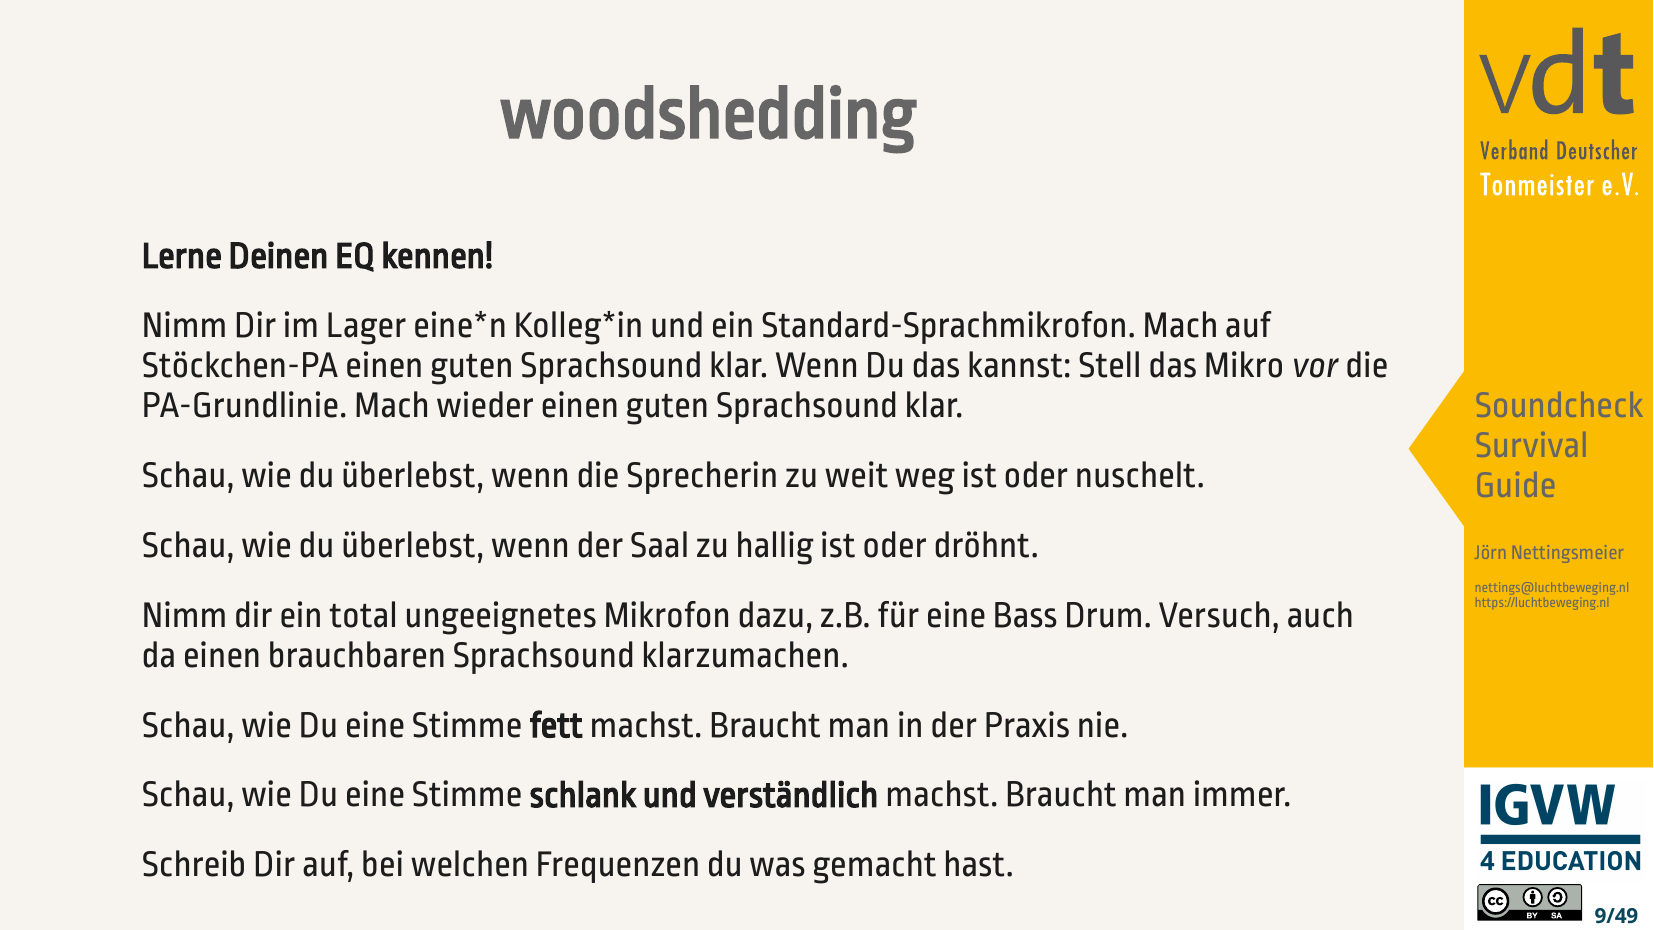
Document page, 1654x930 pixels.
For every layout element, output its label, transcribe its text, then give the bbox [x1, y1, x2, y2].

title woodshedding [82, 37, 1335, 193]
list Lerne Deinen EQ kennen! Nimm Dir im Lager eine*n Kolleg*in und ein Standard-Sprachmikrofon. Mach auf Stöckchen-PA einen guten Sprachsound klar. Wenn Du das kannst: Stell das Mikro vor die PA-Grundlinie. Mach wieder einen guten Sprachsound klar. Schau, wie du überlebst, wenn die Sprecherin zu weit weg ist oder nuschelt. Schau, wie du überlebst, wenn der Saal zu hallig ist oder dröhnt. Nimm dir ein total ungeeignetes Mikrofon dazu, z.B. für eine Bass Drum. Versuch, auch da einen brauchbaren Sprachsound klarzumachen. Schau, wie Du eine Stimme fett machst. Braucht man in der Praxis nie. Schau, wie Du eine Stimme schlank und verständlich machst. Braucht man immer. Schreib Dir auf, bei welchen Frequenzen du was gemacht hast. [141, 236, 1394, 905]
picture [1477, 780, 1646, 882]
